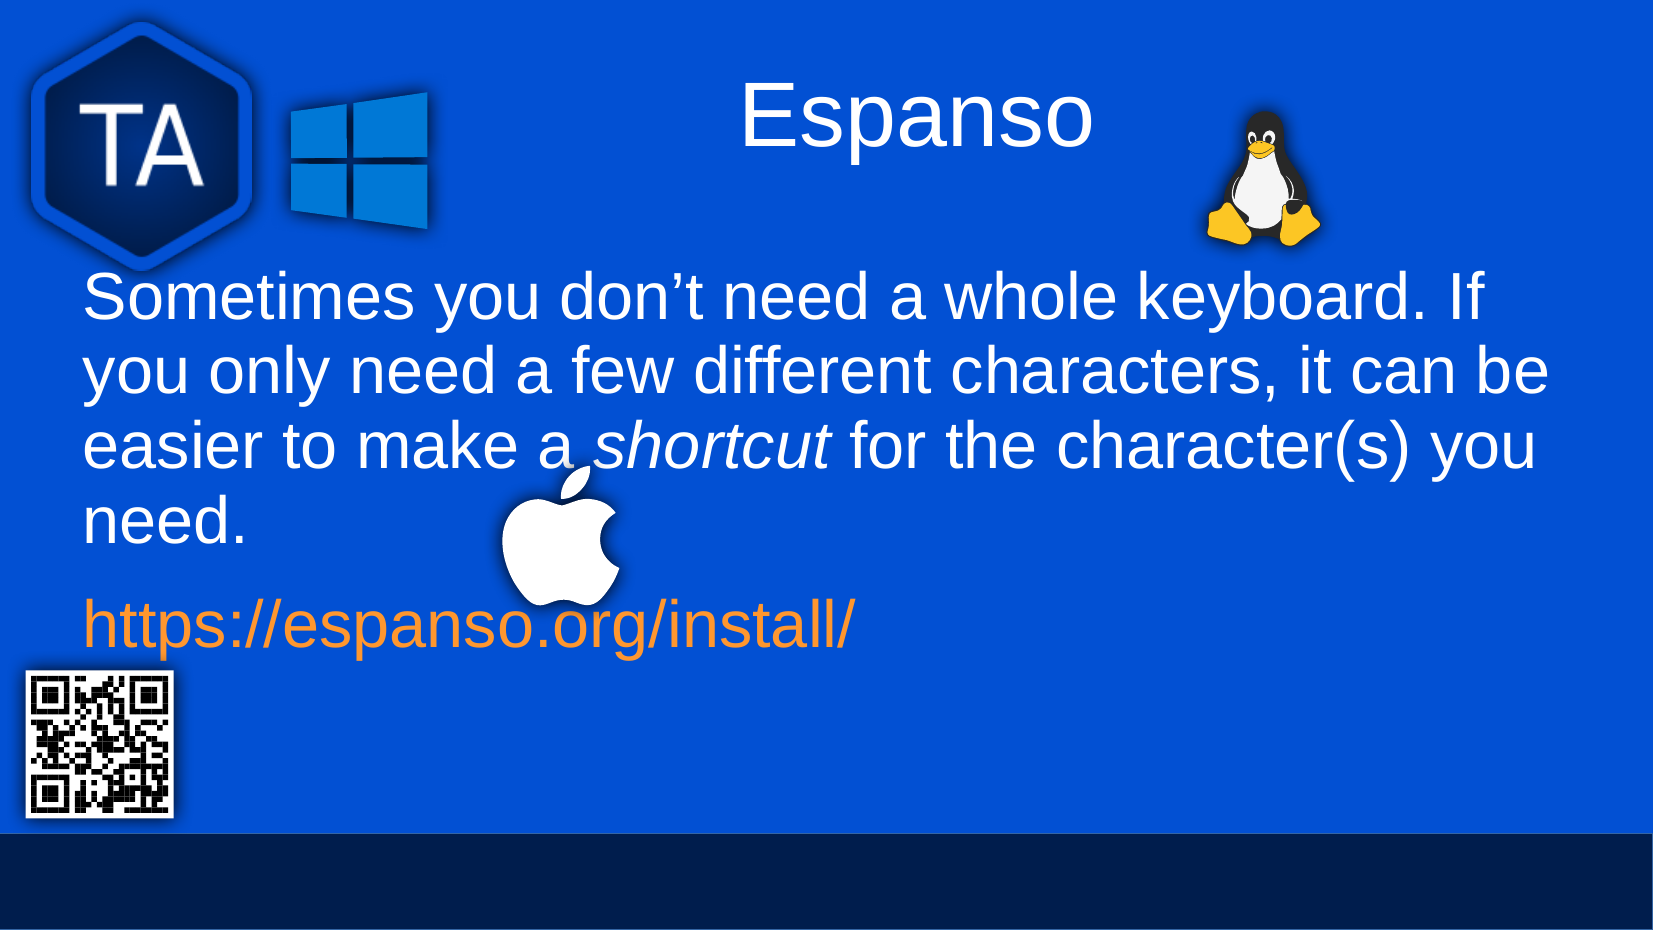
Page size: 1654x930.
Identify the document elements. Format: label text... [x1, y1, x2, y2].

picture [502, 465, 620, 606]
list Sometimes you don’t need a whole keyboard. If you only need a few different characters, it can be easier to make a shortcut for the character(s) you need. https://espanso.org/install/ [82, 258, 1571, 757]
picture [1203, 109, 1324, 249]
picture [22, 667, 177, 822]
picture [290, 91, 430, 231]
picture [31, 22, 252, 271]
title Espanso [263, 37, 1571, 193]
